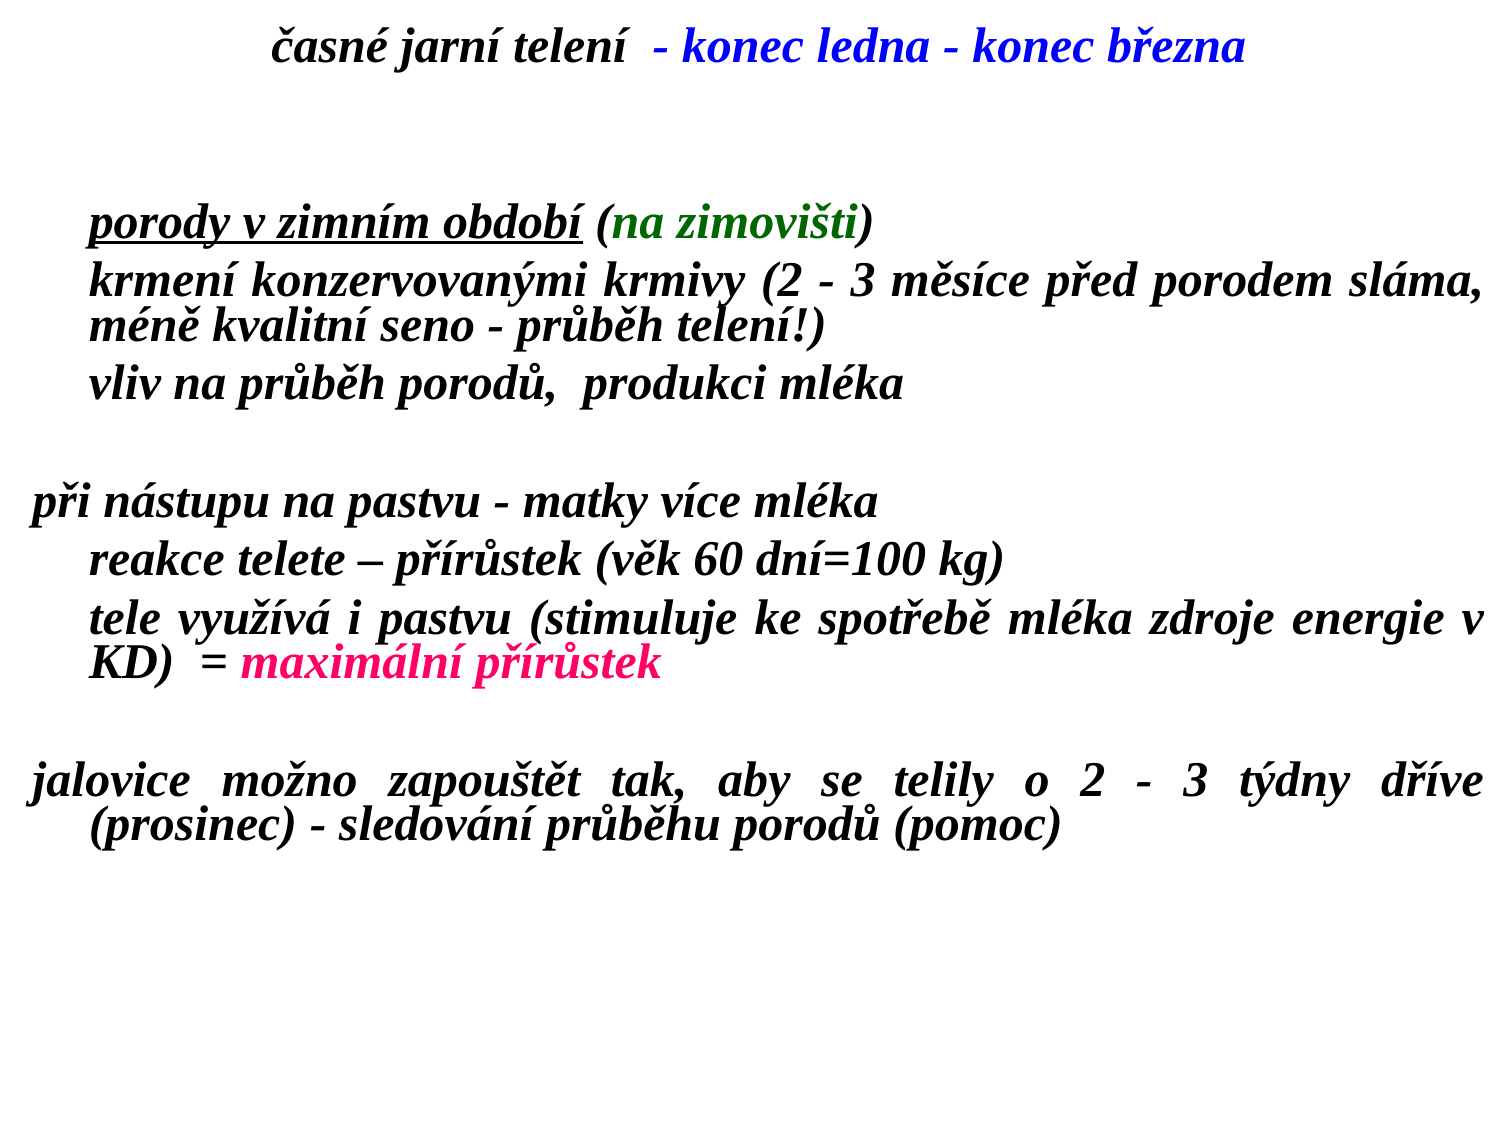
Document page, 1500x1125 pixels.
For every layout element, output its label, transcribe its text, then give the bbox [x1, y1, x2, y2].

list časné jarní telení - konec ledna - konec března porody v zimním období (na zimovišti) krmení konzervovanými krmivy (2 - 3 měsíce před porodem sláma, méně kvalitní seno - průběh telení!) vliv na průběh porodů, produkci mléka při nástupu na pastvu - matky více mléka reakce telete – přírůstek (věk 60 dní=100 kg) tele využívá i pastvu (stimuluje ke spotřebě mléka zdroje energie v KD) = maximální přírůstek jalovice možno zapouštět tak, aby se telily o 2 - 3 týdny dříve (prosinec) - sledování průběhu porodů (pomoc) [17, 19, 1500, 1107]
